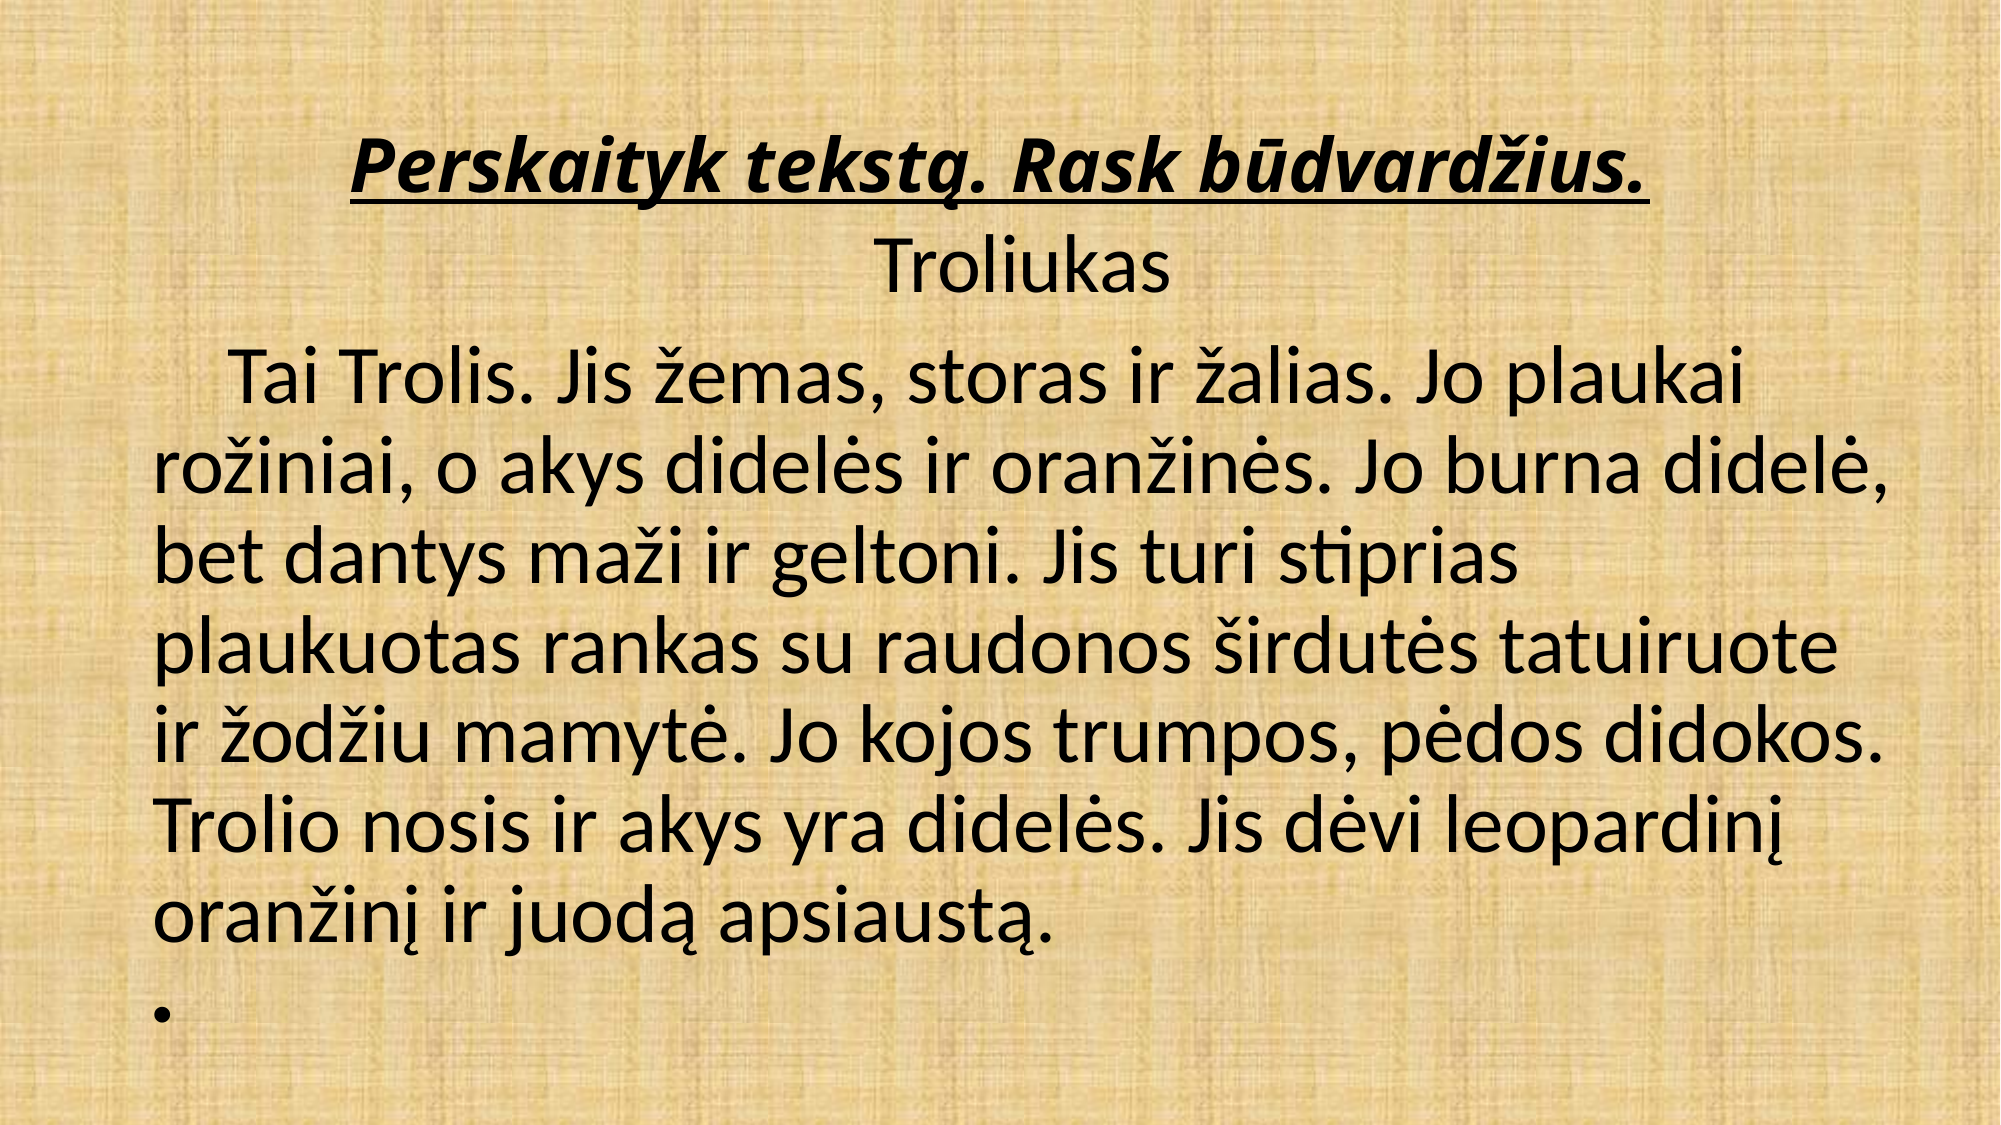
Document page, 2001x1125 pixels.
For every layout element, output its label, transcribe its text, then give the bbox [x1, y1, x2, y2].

title Perskaityk tekstą. Rask būdvardžius. [137, 59, 1863, 213]
list Troliukas Tai Trolis. Jis žemas, storas ir žalias. Jo plaukai rožiniai, o akys didelės ir oranžinės. Jo burna didelė, bet dantys maži ir geltoni. Jis turi stiprias plaukuotas rankas su raudonos širdutės tatuiruote ir žodžiu mamytė. Jo kojos trumpos, pėdos didokos. Trolio nosis ir akys yra didelės. Jis dėvi leopardinį oranžinį ir juodą apsiaustą. [137, 213, 1911, 1066]
